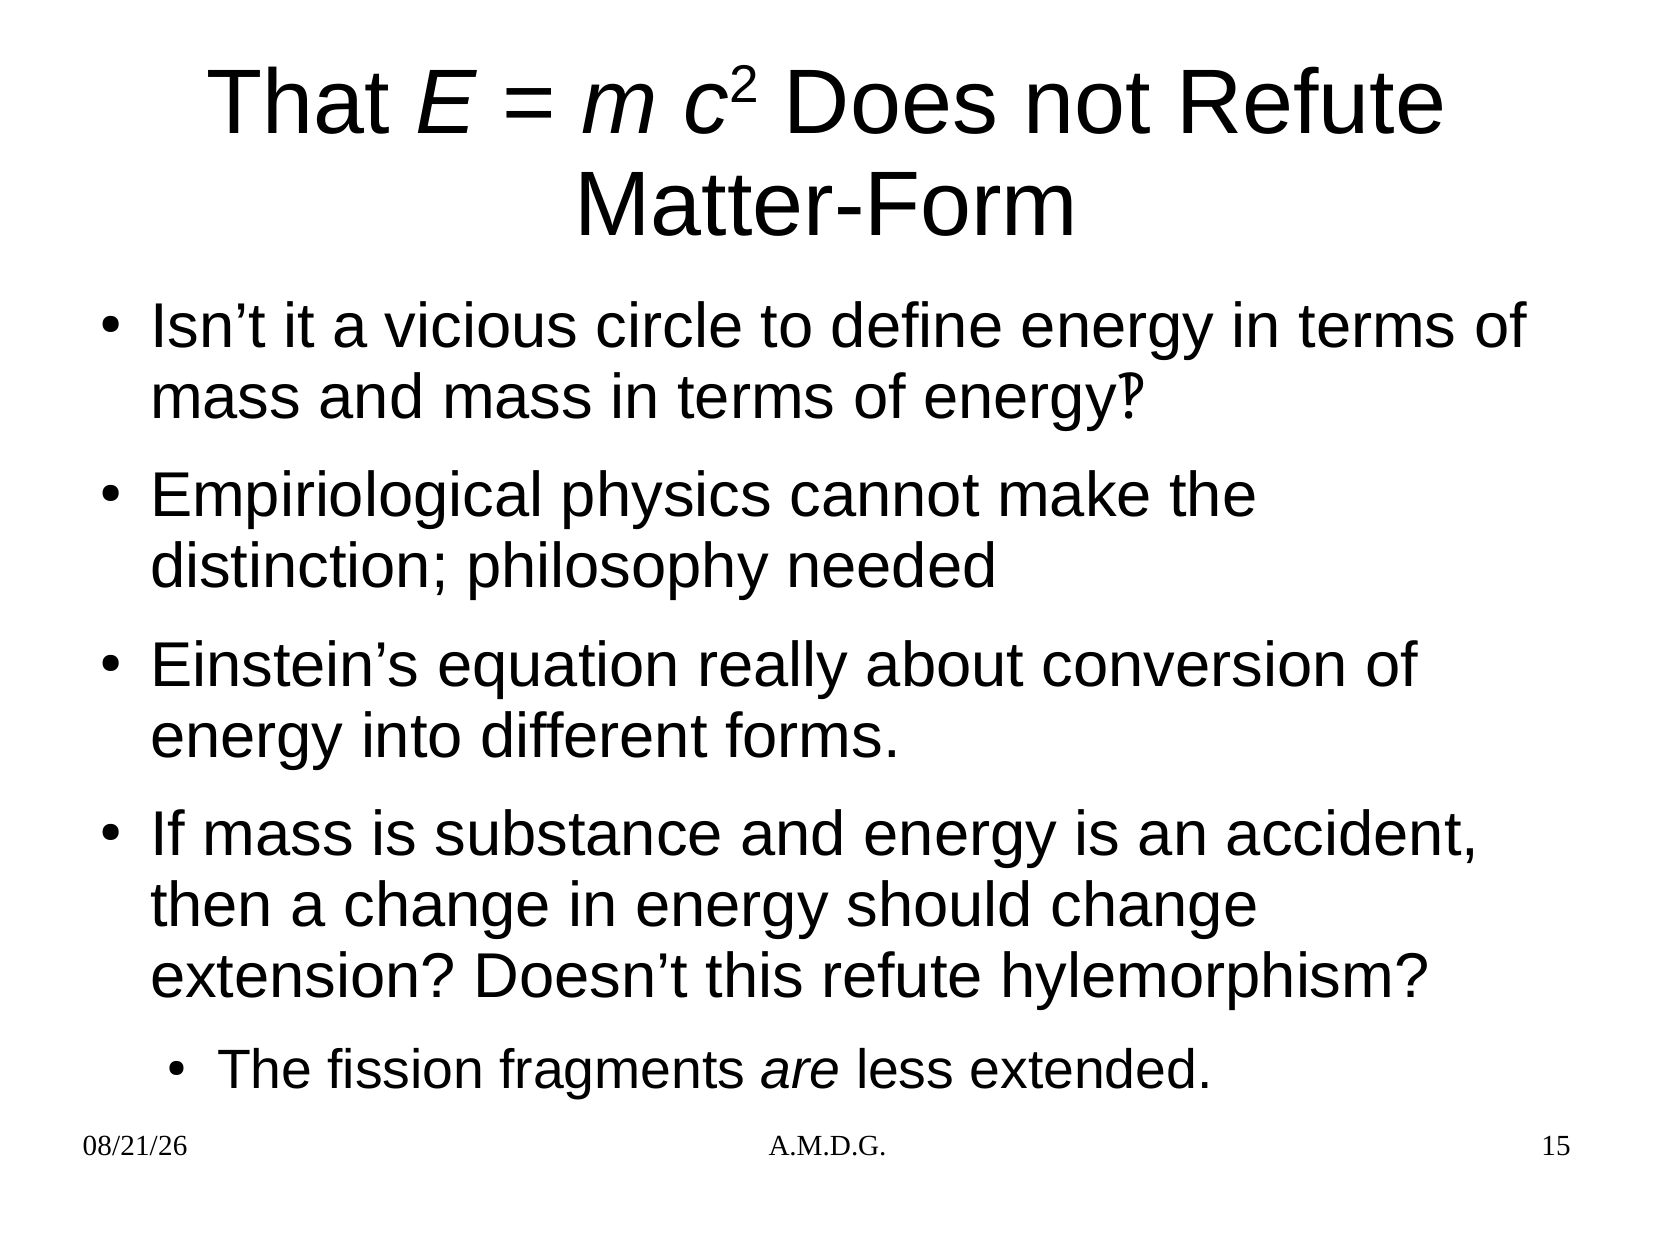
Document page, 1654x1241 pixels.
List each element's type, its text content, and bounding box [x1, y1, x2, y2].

title That E = m c2 Does not Refute Matter-Form [82, 48, 1571, 258]
list Isn’t it a vicious circle to define energy in terms of mass and mass in terms of energy‽ Empiriological physics cannot make the distinction; philosophy needed Einstein’s equation really about conversion of energy into different forms. If mass is substance and energy is an accident, then a change in energy should change extension? Doesn’t this refute hylemorphism? The fission fragments are less extended. [82, 290, 1571, 1109]
